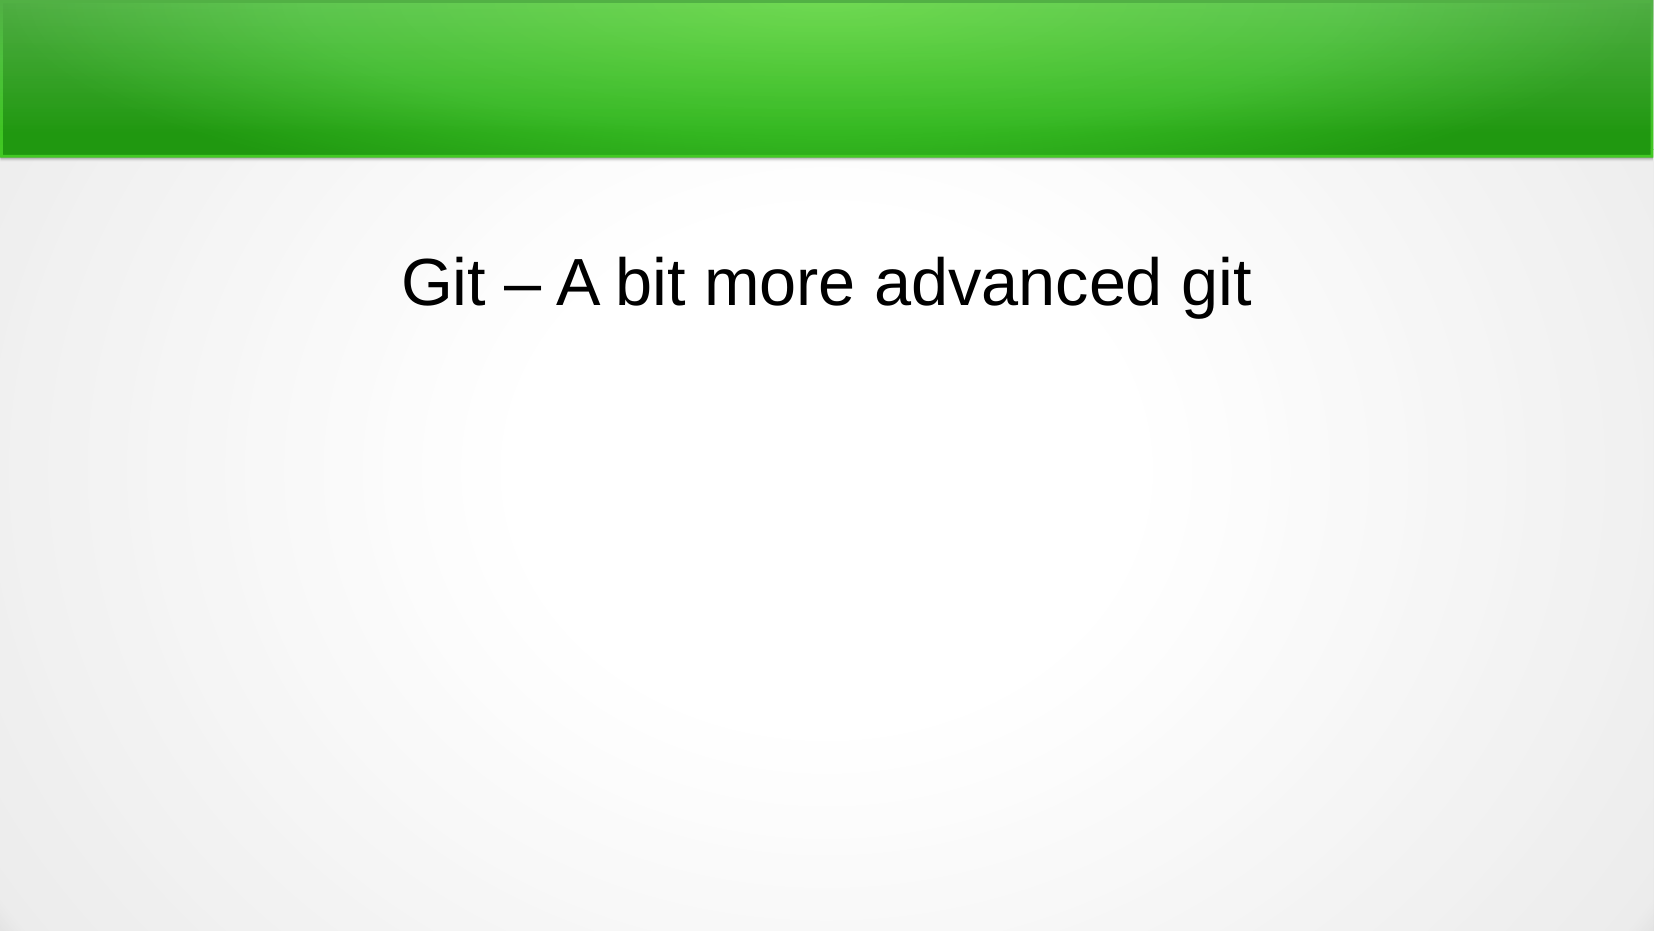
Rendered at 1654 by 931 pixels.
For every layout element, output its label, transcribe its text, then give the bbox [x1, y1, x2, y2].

subtitle Git – A bit more advanced git [82, 35, 1571, 529]
